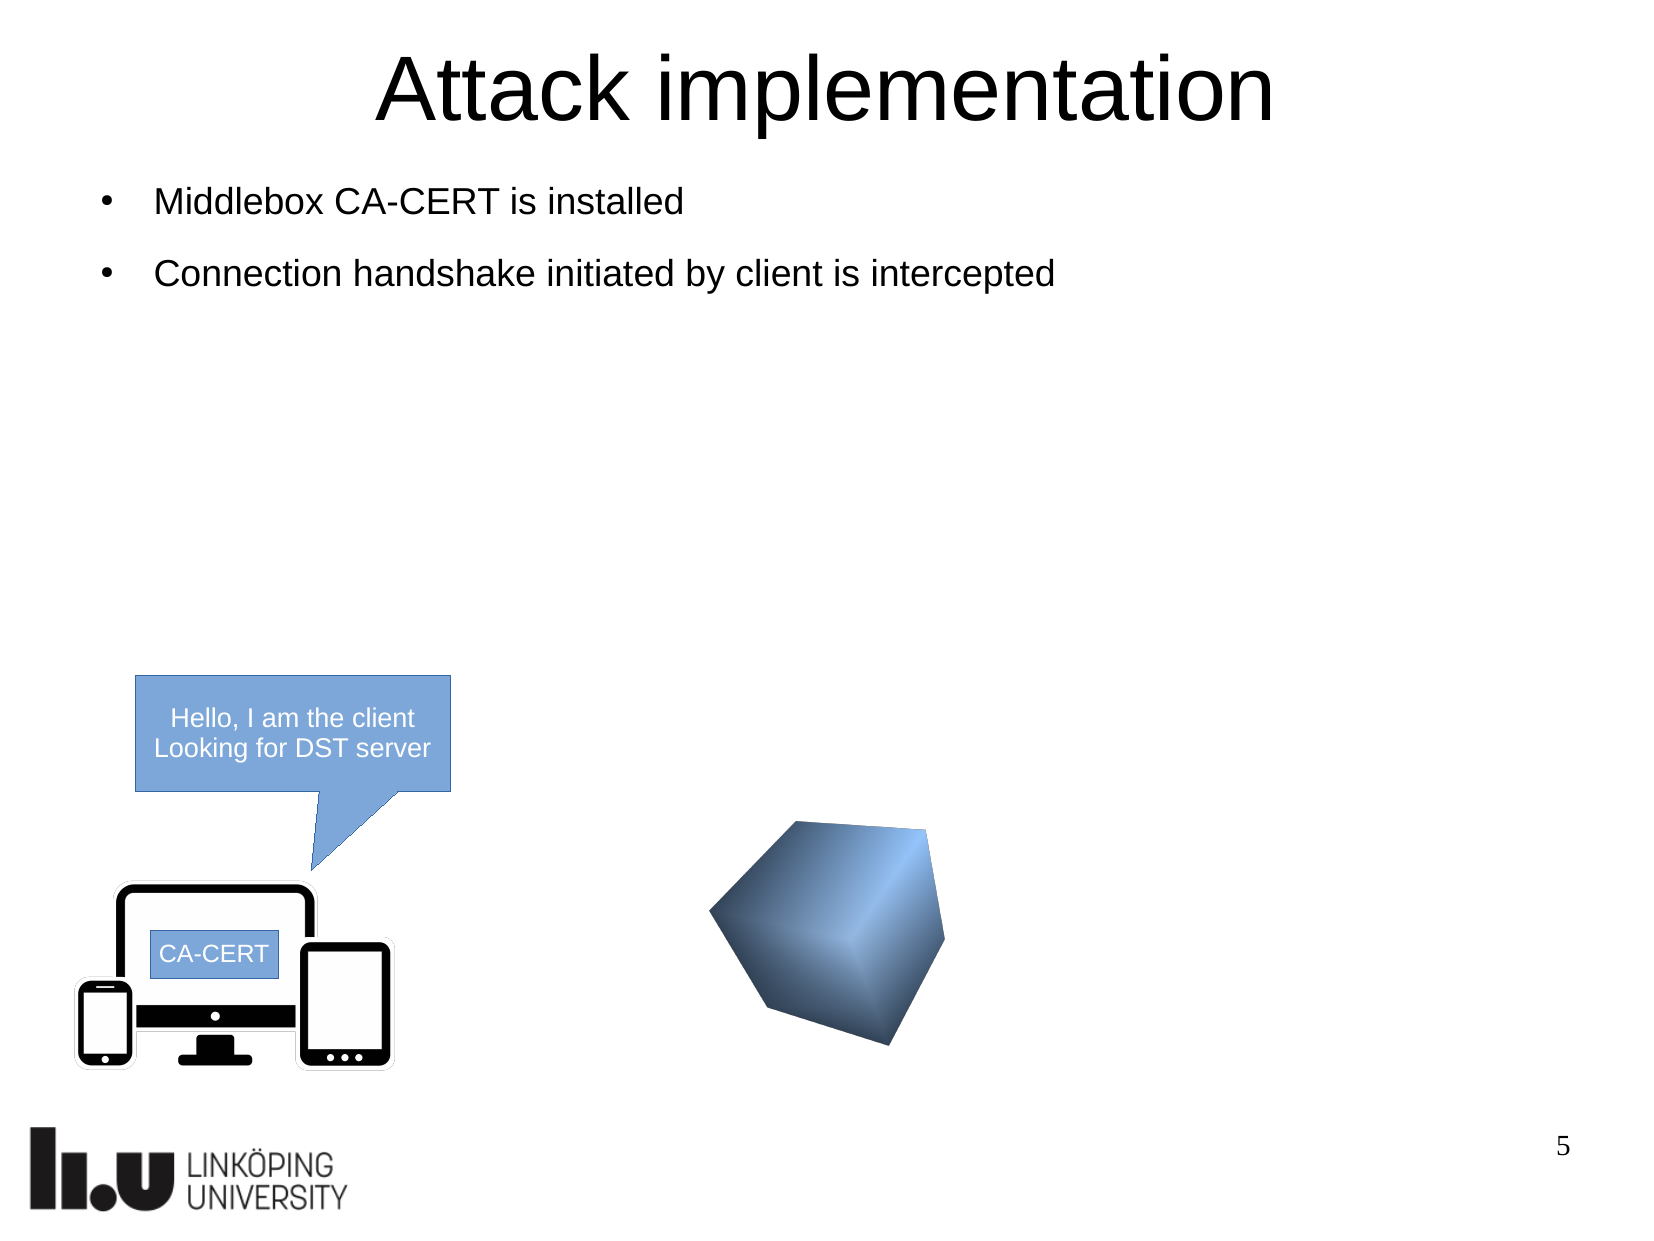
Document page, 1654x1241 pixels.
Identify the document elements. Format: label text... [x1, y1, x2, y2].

text_box CA-CERT [150, 930, 279, 979]
title Attack implementation [82, 0, 1571, 180]
list Middlebox CA-CERT is installed Connection handshake initiated by client is intercepted [82, 180, 1571, 901]
picture [5, 716, 418, 1235]
text_box Hello, I am the client Looking for DST server [135, 675, 451, 871]
